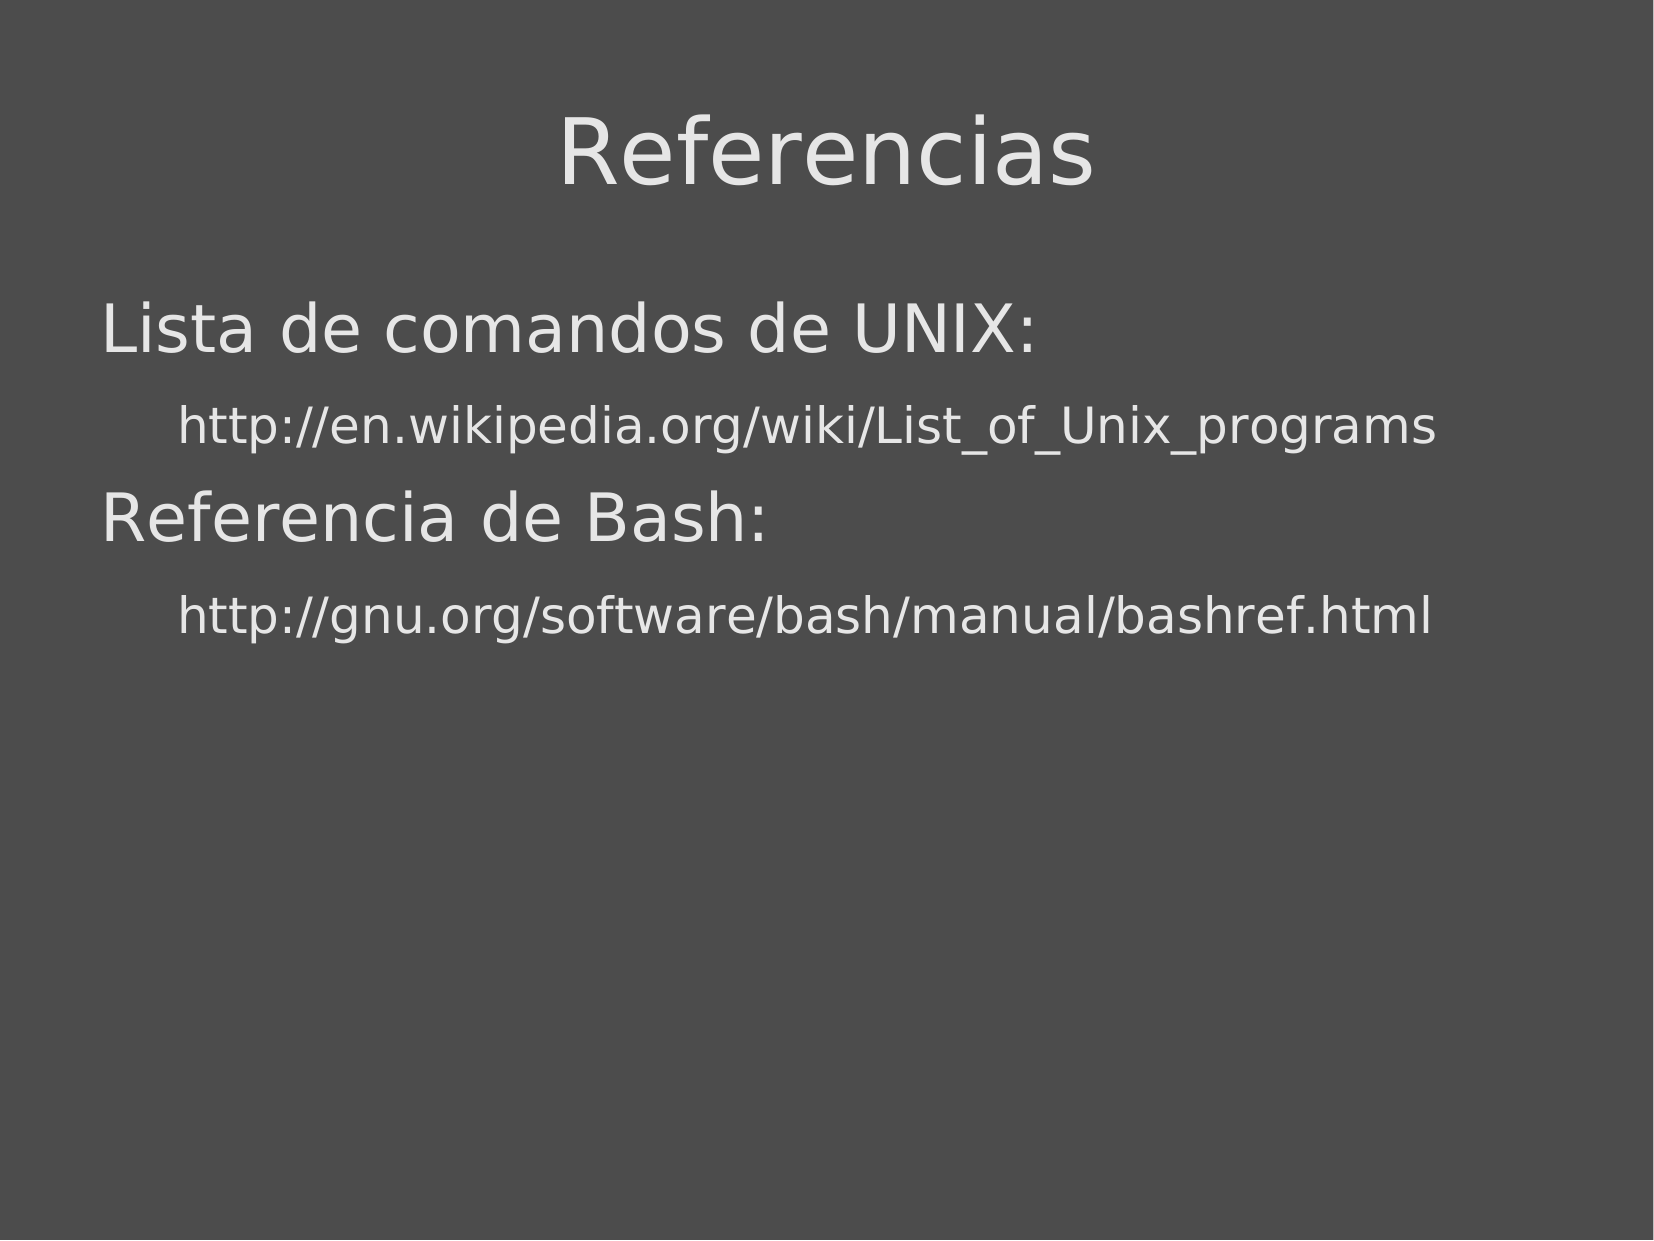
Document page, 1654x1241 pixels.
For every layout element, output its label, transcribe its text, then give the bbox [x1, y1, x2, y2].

title Referencias [82, 56, 1571, 250]
list Lista de comandos de UNIX: http://en.wikipedia.org/wiki/List_of_Unix_programs Referencia de Bash: http://gnu.org/software/bash/manual/bashref.html [82, 290, 1571, 1094]
